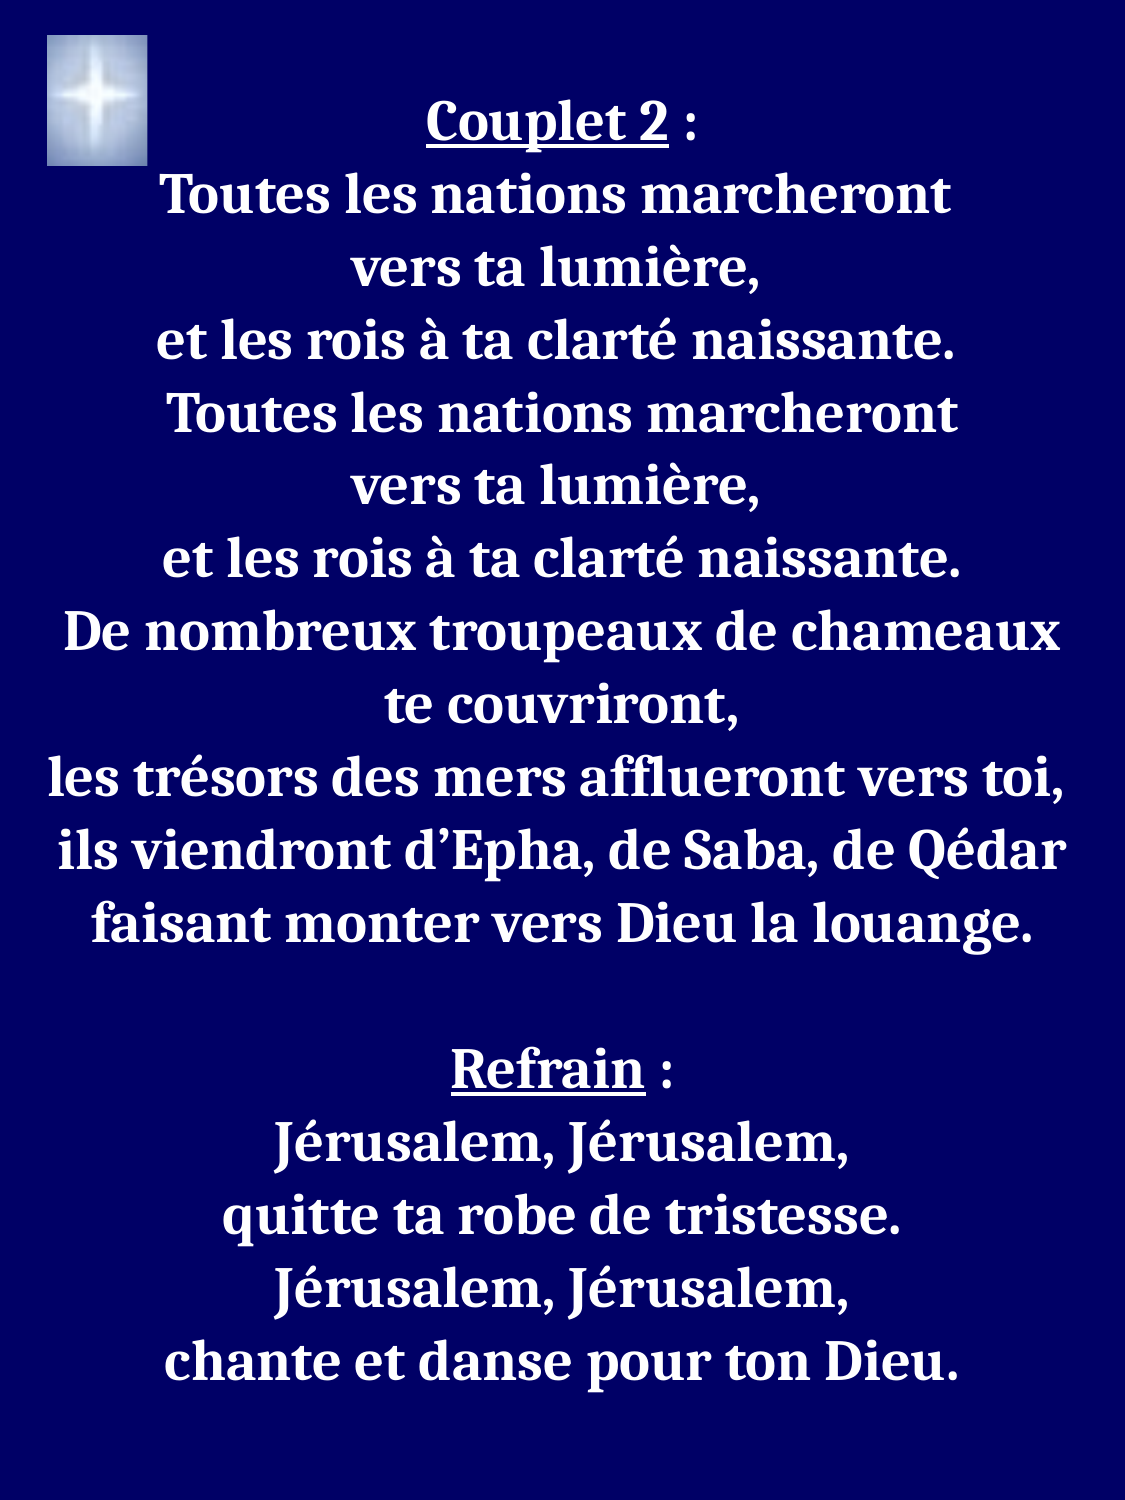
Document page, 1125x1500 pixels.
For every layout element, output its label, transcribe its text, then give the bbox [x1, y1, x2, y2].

text_box Couplet 2 : Toutes les nations marcheront vers ta lumière, et les rois à ta clarté naissante. Toutes les nations marcheront vers ta lumière, et les rois à ta clarté naissante. De nombreux troupeaux de chameaux te couvriront, les trésors des mers afflueront vers toi, ils viendront d’Epha, de Saba, de Qédar faisant monter vers Dieu la louange. Refrain : Jérusalem, Jérusalem, quitte ta robe de tristesse. Jérusalem, Jérusalem, chante et danse pour ton Dieu. [0, 82, 1125, 1305]
picture [47, 35, 148, 166]
